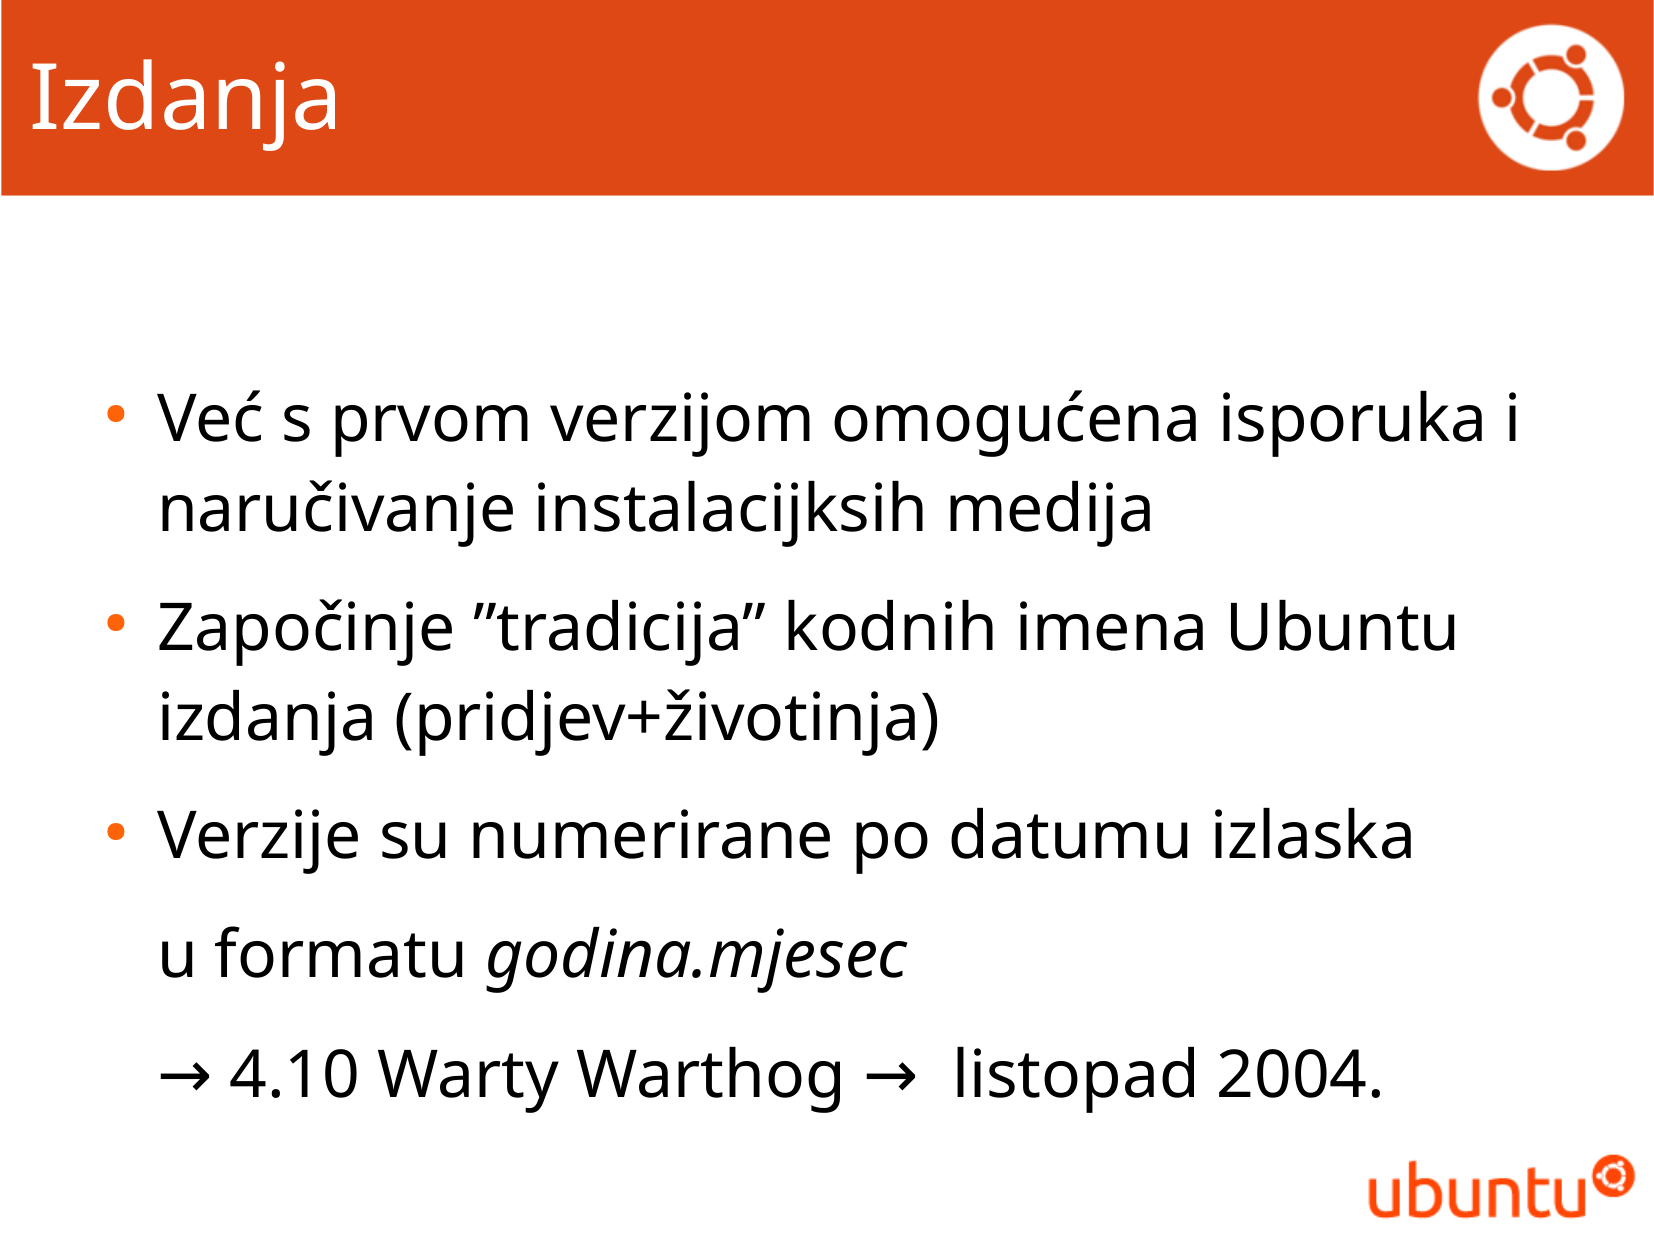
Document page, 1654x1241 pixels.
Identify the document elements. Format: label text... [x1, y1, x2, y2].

title Izdanja [29, 0, 1459, 199]
list Već s prvom verzijom omogućena isporuka i naručivanje instalacijksih medija Započinje ”tradicija” kodnih imena Ubuntu izdanja (pridjev+životinja) Verzije su numerirane po datumu izlaska u formatu godina.mjesec → 4.10 Warty Warthog → listopad 2004. [86, 370, 1576, 1117]
picture [0, 0, 1654, 1241]
